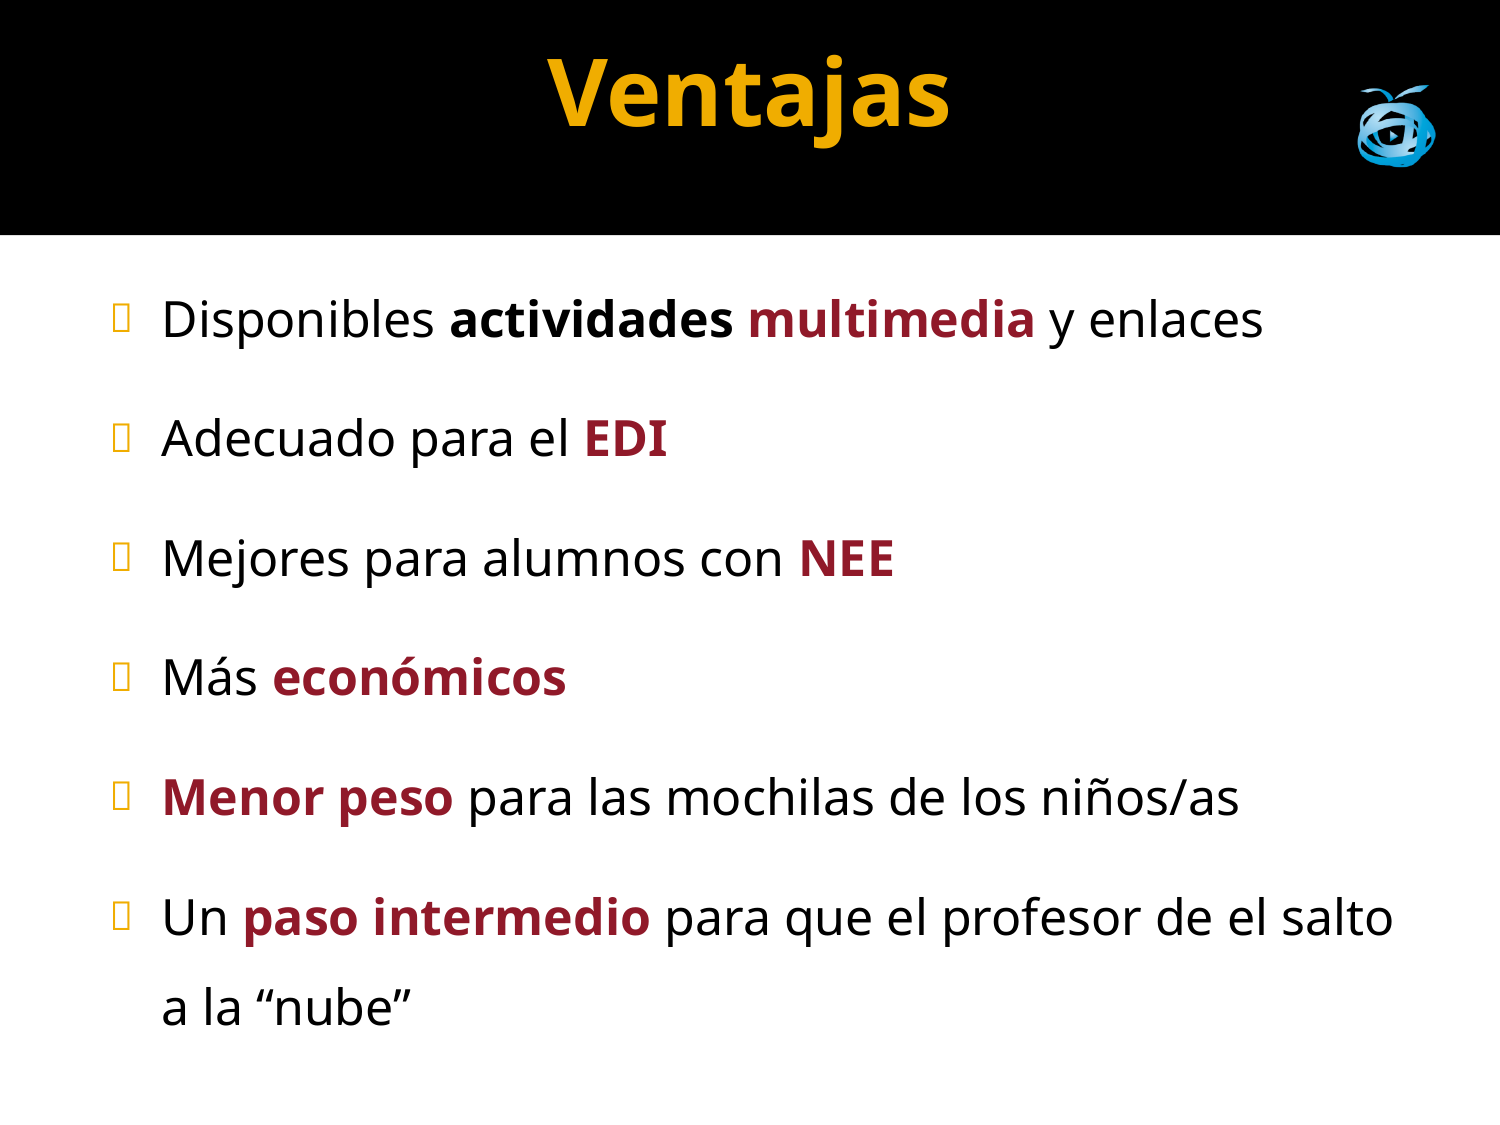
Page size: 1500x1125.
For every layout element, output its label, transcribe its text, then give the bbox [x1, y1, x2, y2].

picture [1340, 66, 1447, 185]
list Disponibles actividades multimedia y enlaces Adecuado para el EDI Mejores para alumnos con NEE Más económicos Menor peso para las mochilas de los niños/as Un paso intermedio para que el profesor de el salto a la “nube” [75, 249, 1425, 1052]
title Ventajas [75, 25, 1425, 231]
